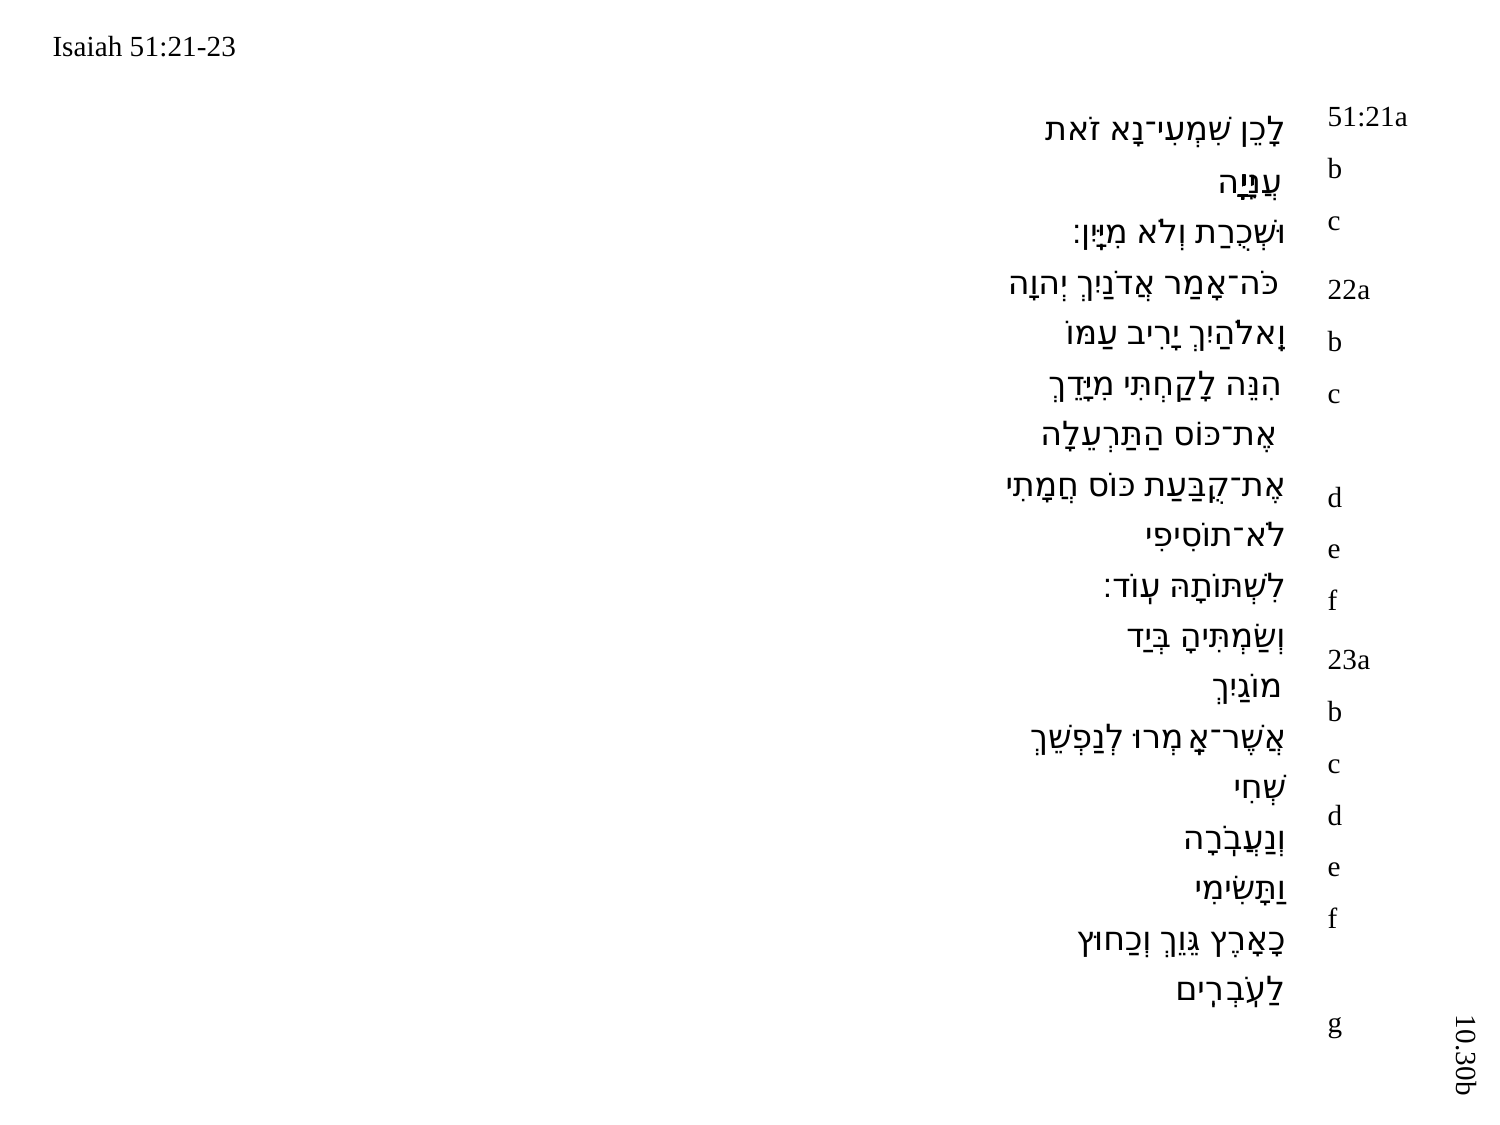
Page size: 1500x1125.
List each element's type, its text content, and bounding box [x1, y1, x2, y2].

text_box 51:21a b c [1312, 95, 1463, 244]
text_box 23a b c d e f g [1312, 638, 1463, 1046]
text_box 22a b c d e f [1312, 268, 1463, 625]
text_box 10.30b [1442, 999, 1488, 1125]
text_box לָכֵן שִׁמְעִי־נָא זֹאת עֲנִיָ֑ה וּשְׁכֻרַת וְלֹא מִיָּֽיִן׃ כֹּה־אָמַר אֲדֹנַיִךְ יְהוָה וֵֽאלֹהַיִךְ יָרִיב עַמּוֹ הִנֵּה לָקַחְתִּי מִיָּדֵךְ אֶת־כּוֹס הַתַּרְעֵלָה אֶת־קֻבַּעַת כּוֹס חֲמָתִי לאׁ־תוֹסִיפִי לִשְׁתּוֹתָהּ עֽוֹד׃ וְשַׂמְתִּיהָ בְּיַד מוֹגַיִךְ אֲשֶׁר־אָֽמְרוּ לְנַפְשֵׁךְ שְׁחִי וְנַעֲבֹֽרָה וַתָּשִׂימִי כָאָרֶץ גֵּוֵךְ וְכַחוּץ לַעֹֽבְרִֽים [937, 88, 1302, 1019]
text_box Isaiah 51:21-23 [37, 24, 388, 71]
